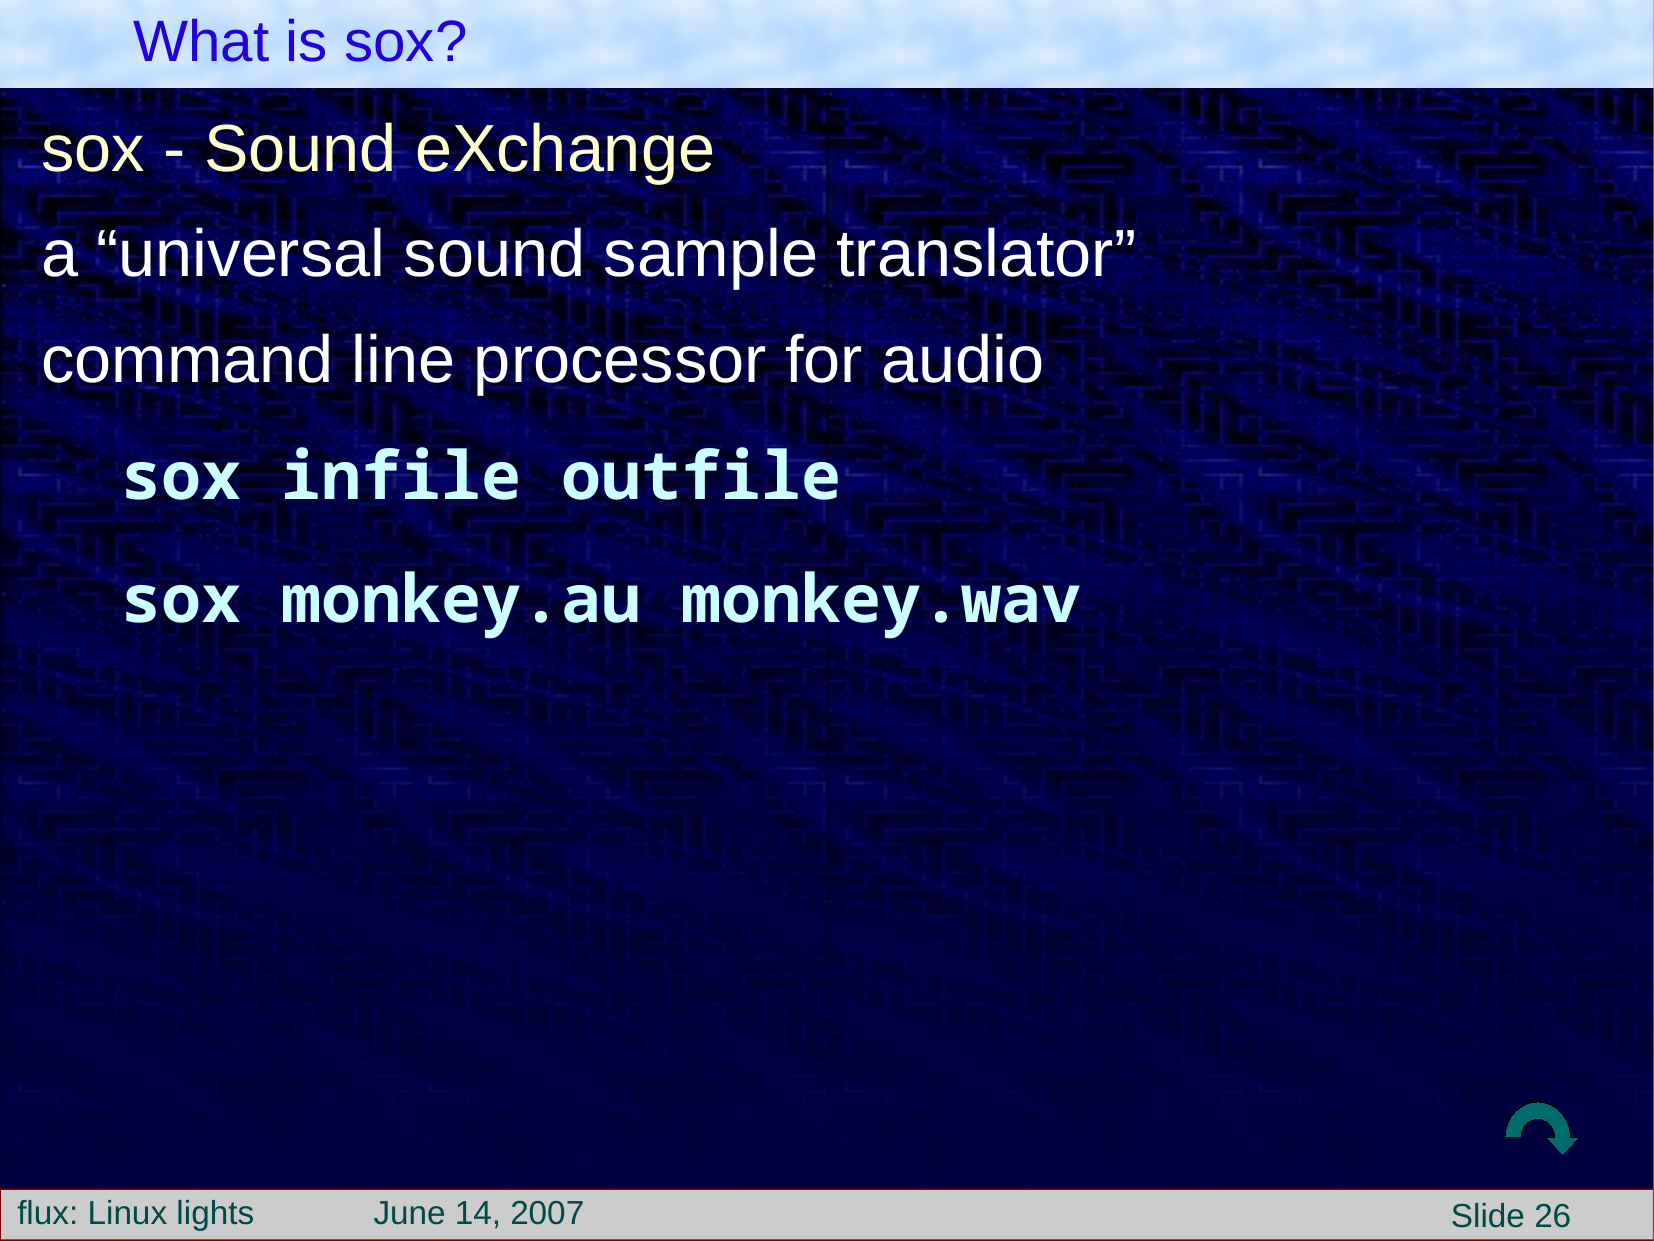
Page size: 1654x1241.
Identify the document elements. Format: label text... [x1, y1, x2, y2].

text_box flux: Linux lights June 14, 2007 [2, 1186, 713, 1241]
text_box Slide <number> [1436, 1189, 1654, 1241]
text_box What is sox? [0, 0, 1654, 88]
list sox - Sound eXchange a “universal sound sample translator” command line processor for audio sox infile outfile sox monkey.au monkey.wav [41, 109, 1629, 1009]
text_box [1504, 1101, 1579, 1156]
picture [0, 88, 1654, 1189]
text_box [713, 1189, 1436, 1241]
